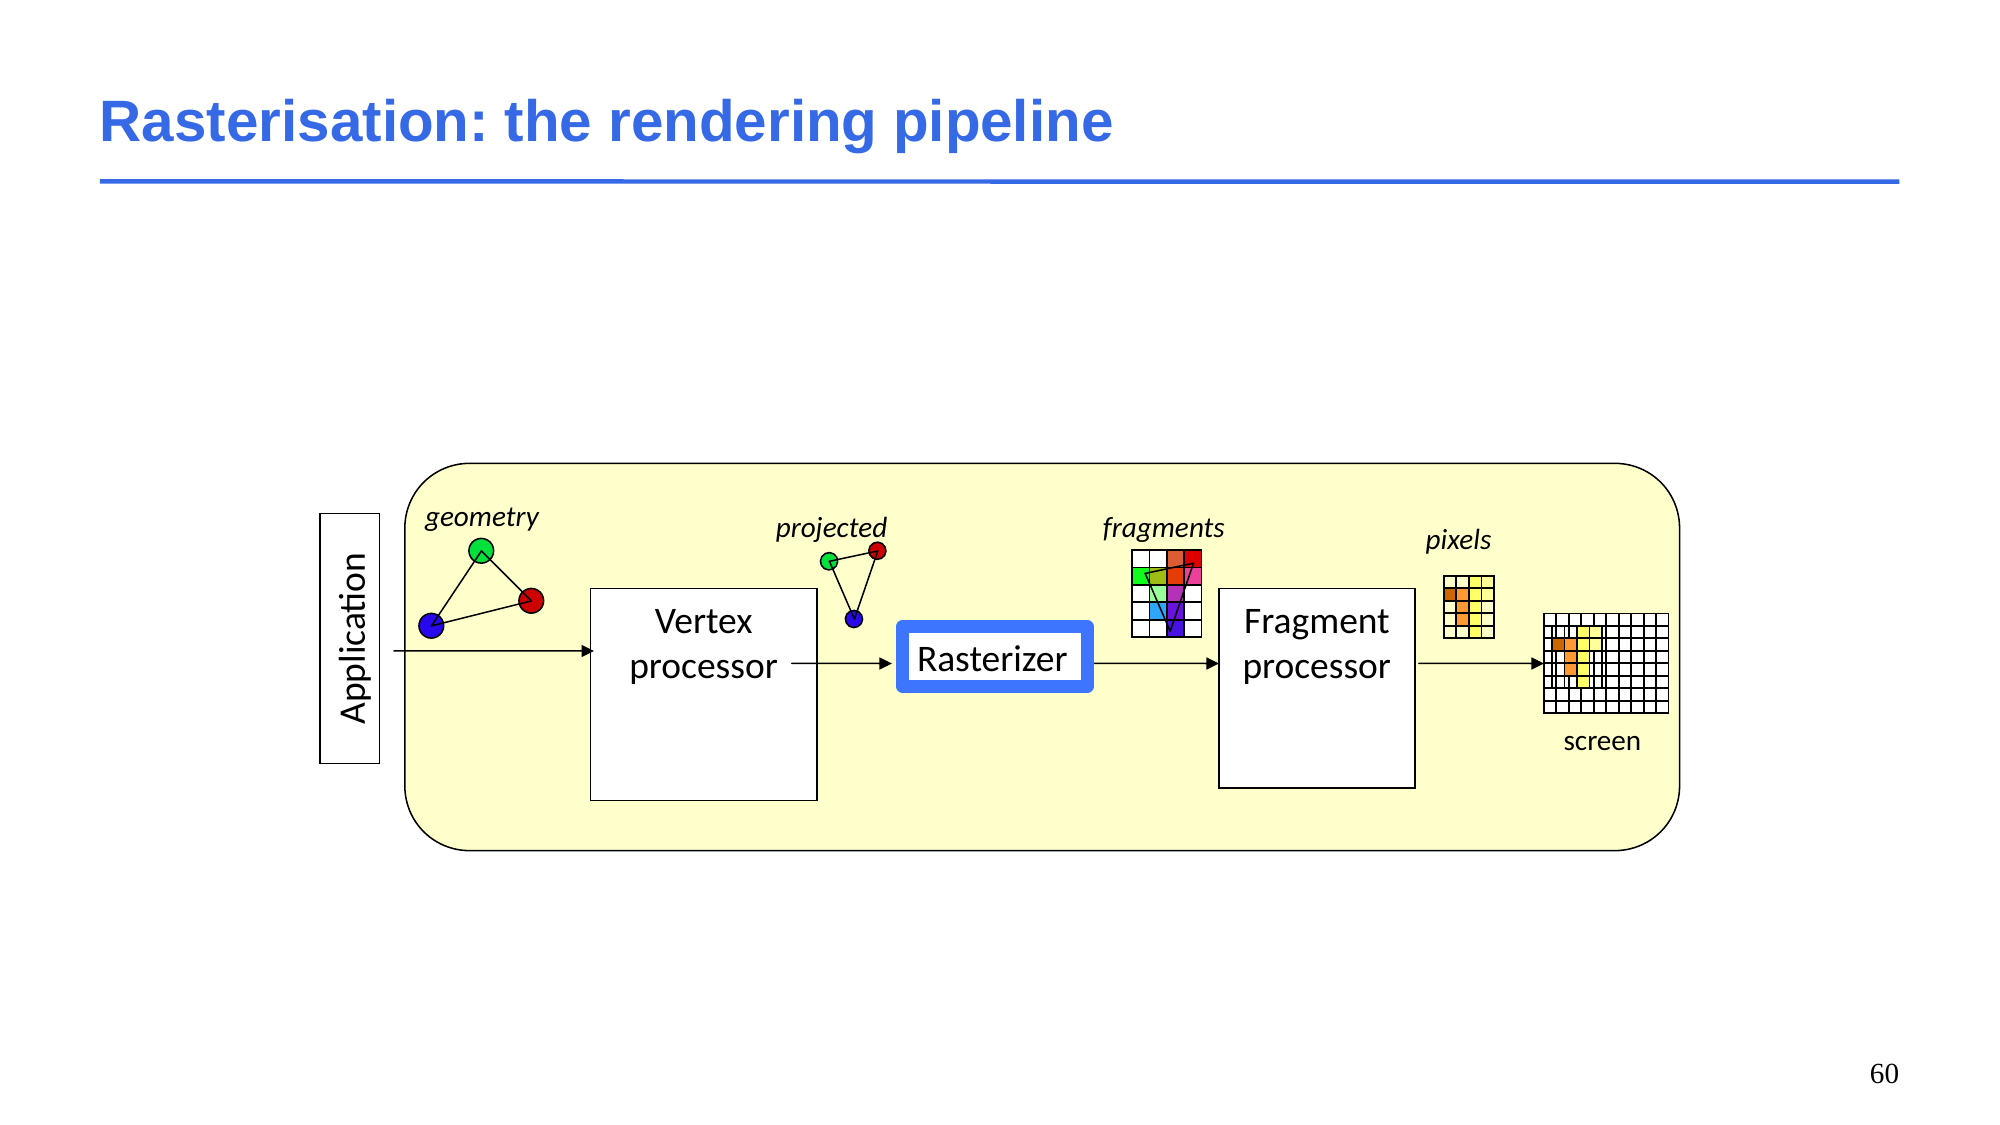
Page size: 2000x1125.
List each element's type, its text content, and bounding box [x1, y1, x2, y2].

text_box geometry [410, 490, 554, 540]
text_box Application [319, 513, 380, 764]
text_box projected [761, 500, 903, 551]
text_box Rasterizer [909, 633, 1081, 680]
text_box Vertex processor [590, 588, 818, 801]
text_box [404, 463, 1680, 851]
text_box pixels [1410, 513, 1507, 564]
title Rasterisation: the rendering pipeline [99, 27, 1900, 215]
text_box Fragment processor [1218, 588, 1415, 789]
text_box screen [1548, 713, 1657, 764]
text_box fragments [1088, 500, 1240, 551]
